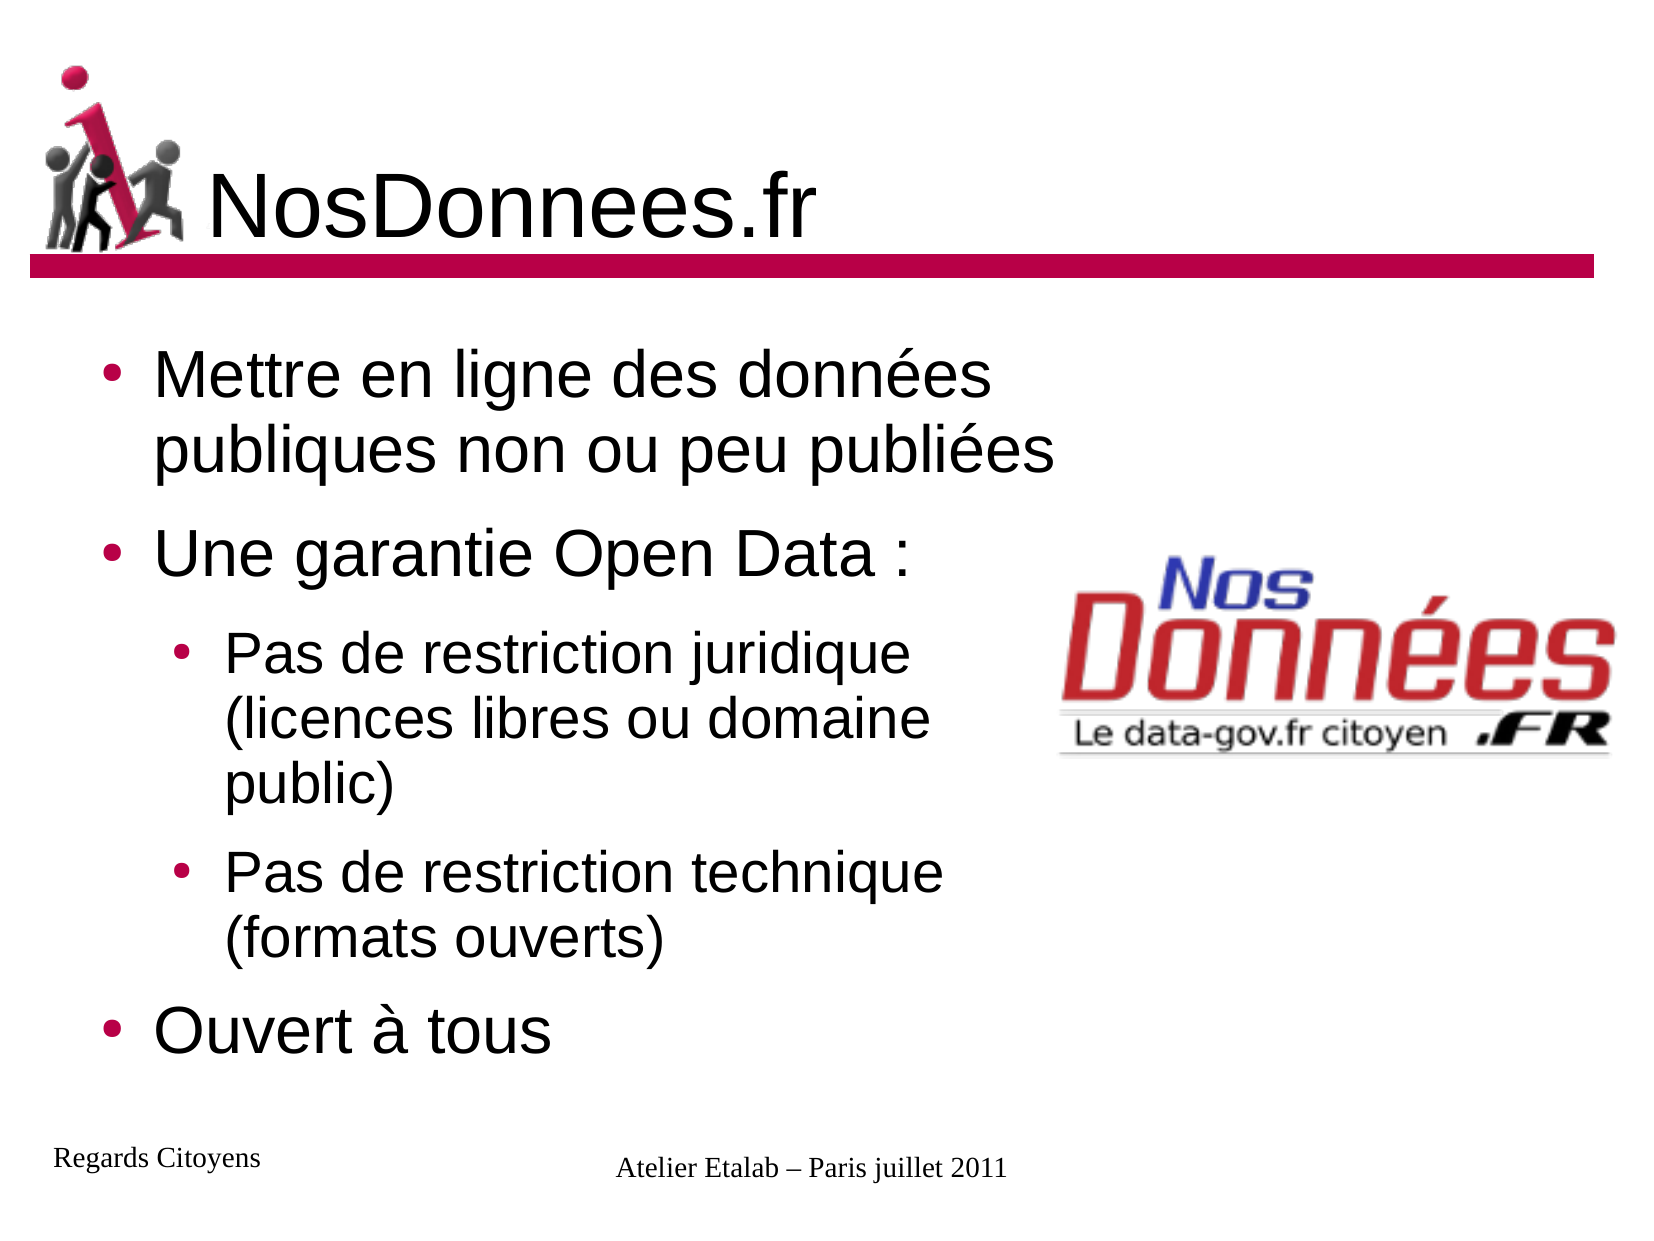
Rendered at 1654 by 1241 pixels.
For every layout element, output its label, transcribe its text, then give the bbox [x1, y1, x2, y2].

title NosDonnees.fr [206, 102, 1595, 310]
picture [992, 531, 1625, 764]
picture [29, 60, 210, 254]
list Mettre en ligne des données publiques non ou peu publiées Une garantie Open Data : Pas de restriction juridique (licences libres ou domaine public) Pas de restriction technique (formats ouverts) Ouvert à tous [82, 337, 1063, 1156]
